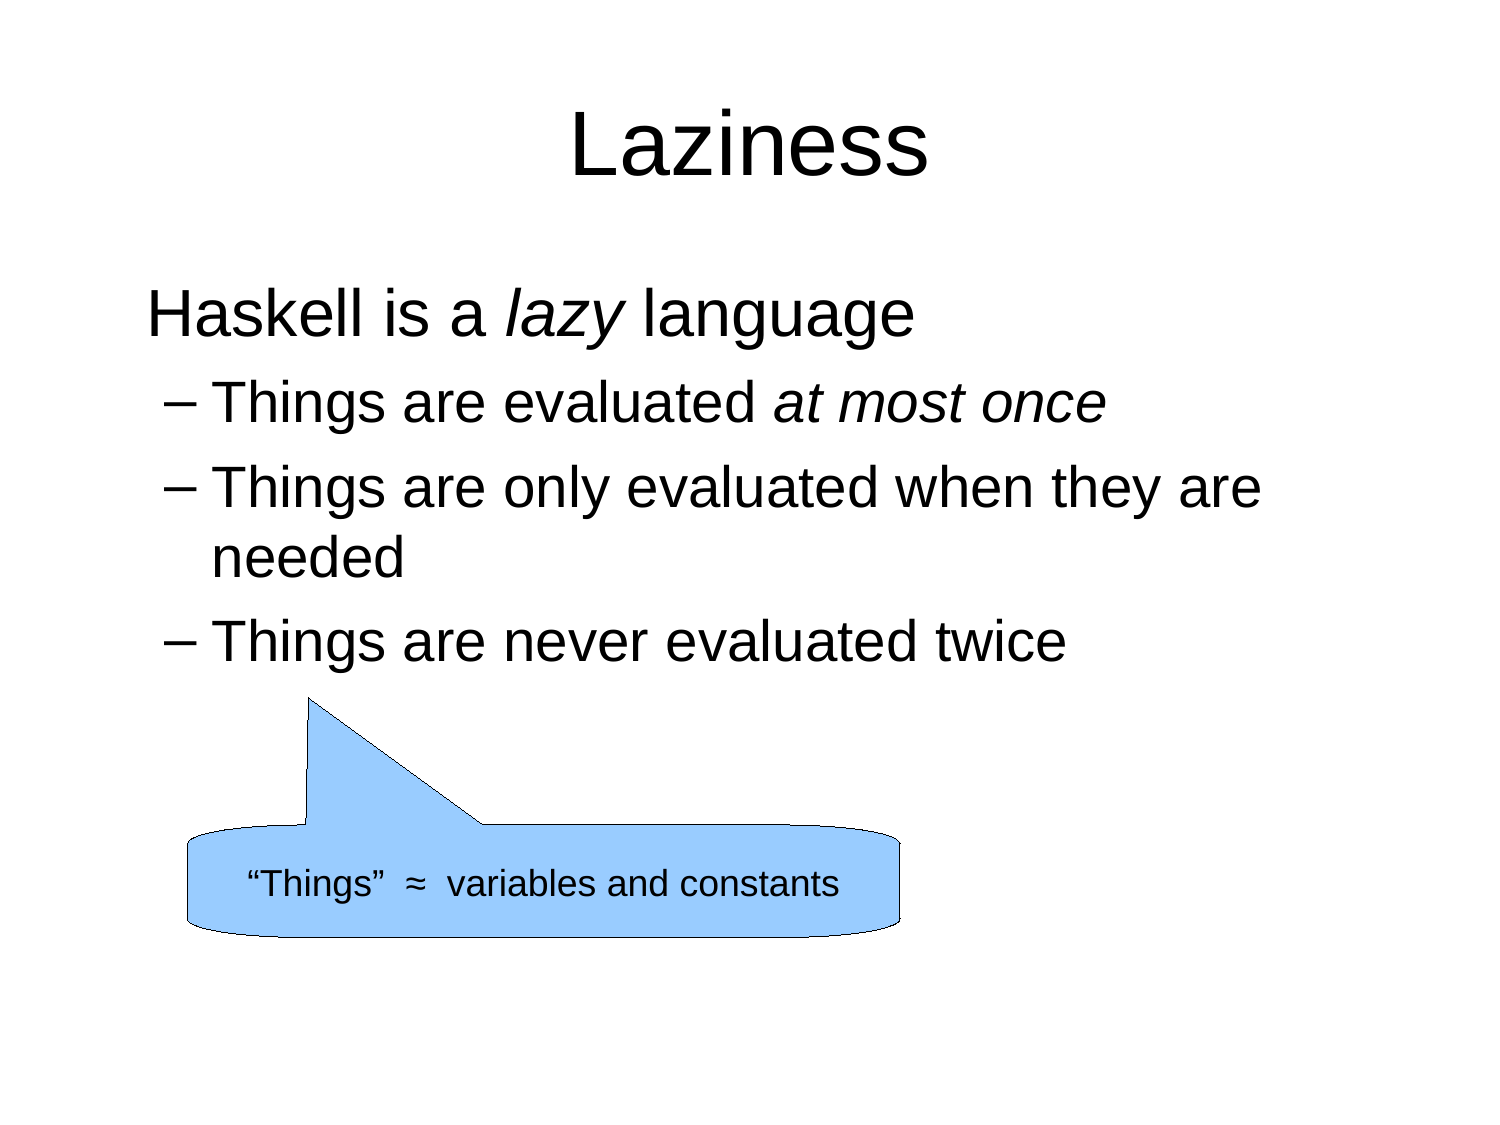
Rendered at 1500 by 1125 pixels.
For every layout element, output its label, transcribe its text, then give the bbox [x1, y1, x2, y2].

title Laziness [75, 45, 1426, 233]
list Haskell is a lazy language Things are evaluated at most once Things are only evaluated when they are needed Things are never evaluated twice [75, 262, 1426, 1005]
text_box “Things” ≈ variables and constants [187, 697, 901, 938]
